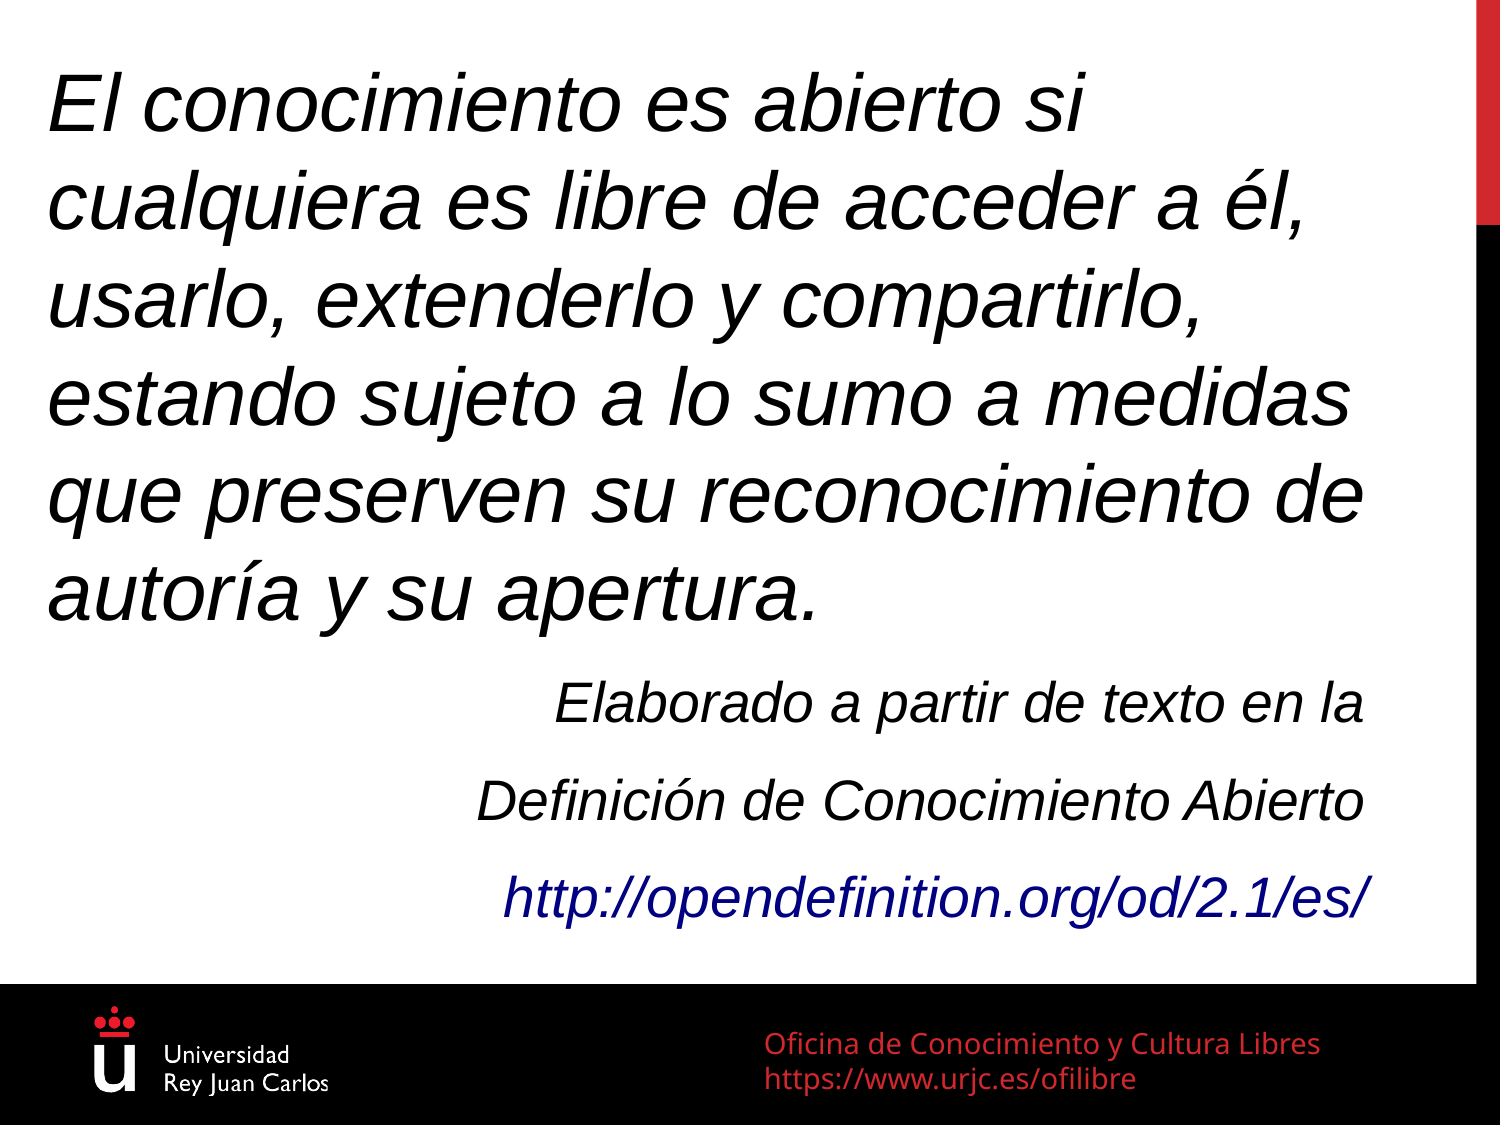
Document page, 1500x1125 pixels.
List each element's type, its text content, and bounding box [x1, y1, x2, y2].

text_box Oficina de Conocimiento y Cultura Libres https://www.urjc.es/ofilibre [748, 1017, 1500, 1125]
picture [94, 1006, 328, 1096]
text_box [0, 984, 1500, 1125]
list El conocimiento es abierto si cualquiera es libre de acceder a él, usarlo, extenderlo y compartirlo, estando sujeto a lo sumo a medidas que preserven su reconocimiento de autoría y su apertura. Elaborado a partir de texto en la Definición de Conocimiento Abierto http://opendefinition.org/od/2.1/es/ [32, 42, 1471, 946]
